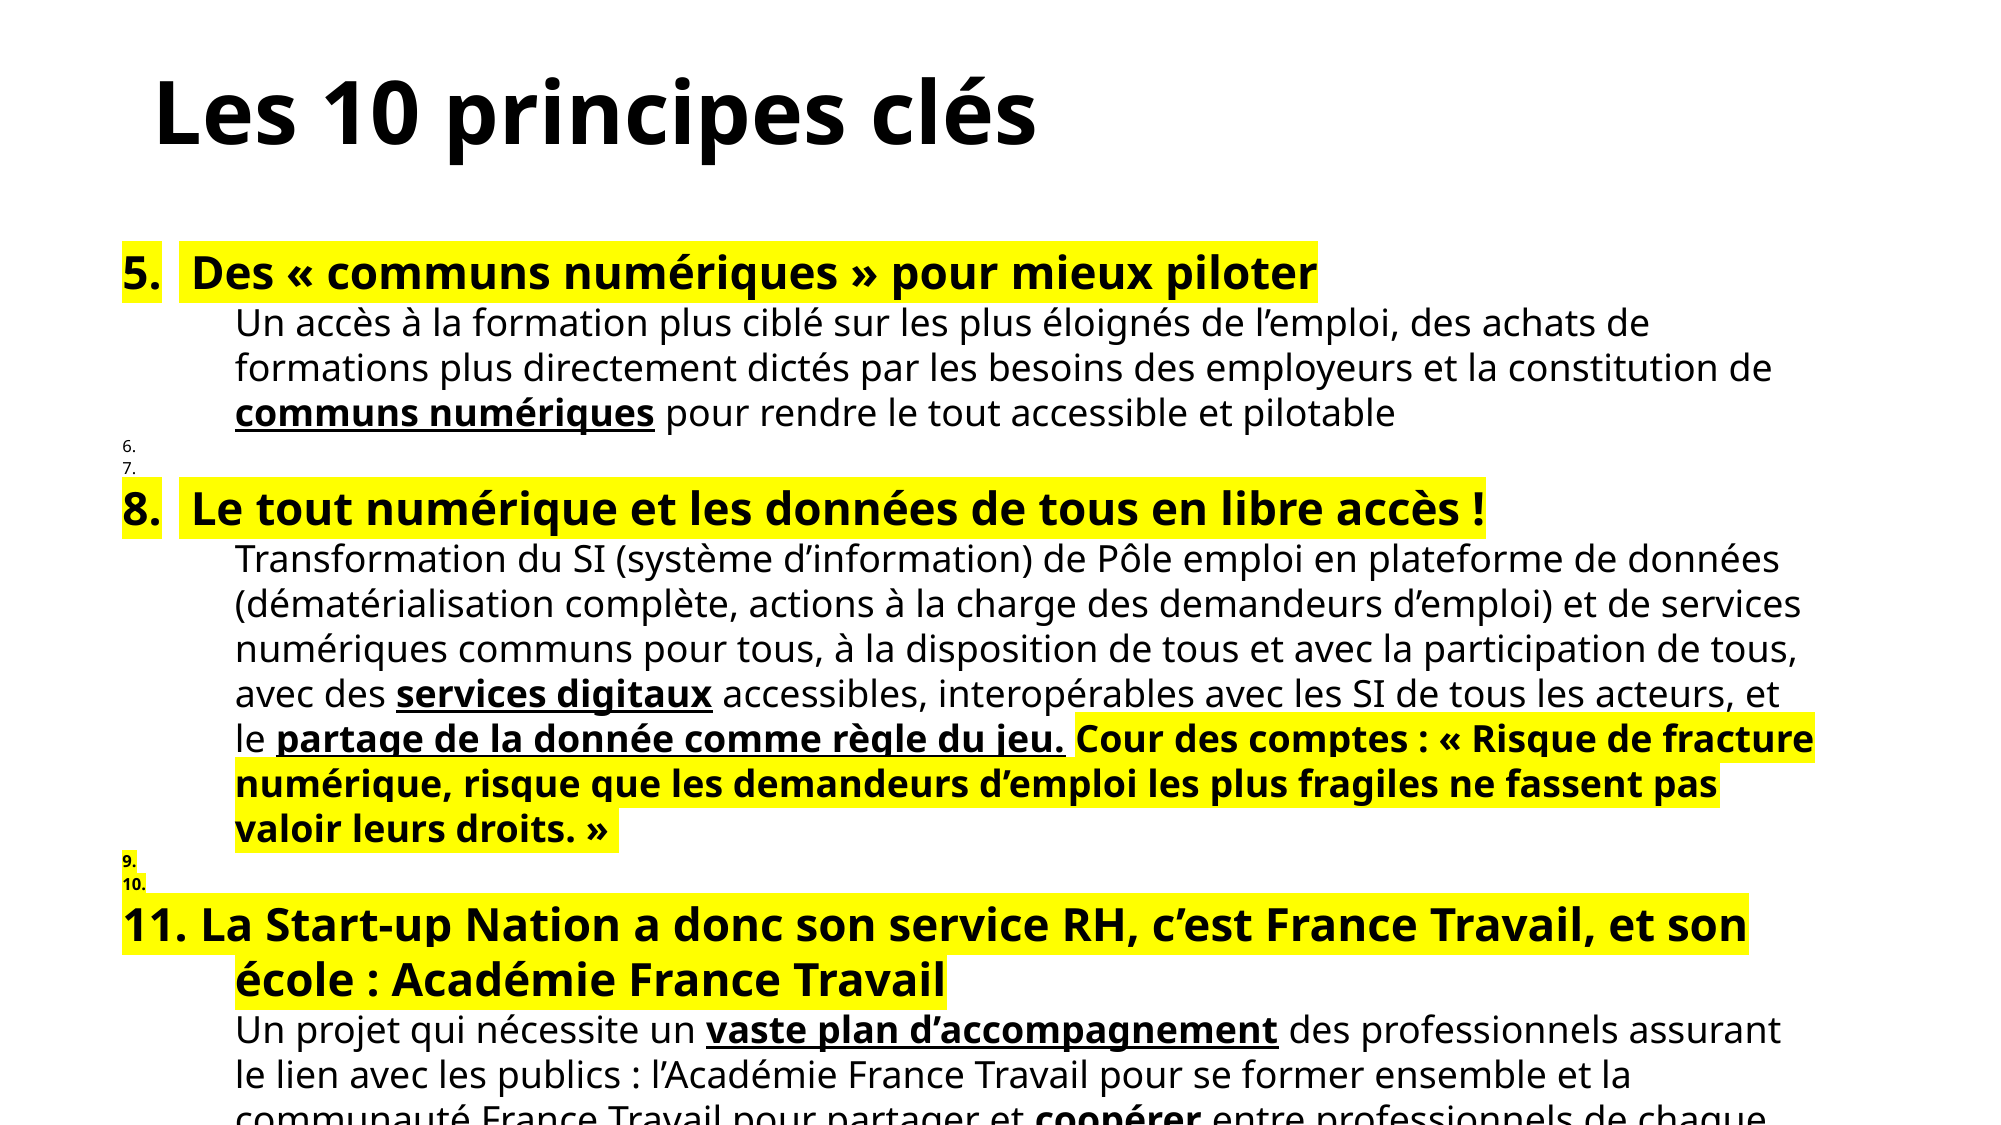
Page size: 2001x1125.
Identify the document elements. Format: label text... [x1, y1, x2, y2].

text_box Des « communs numériques » pour mieux piloter Un accès à la formation plus ciblé sur les plus éloignés de l’emploi, des achats de formations plus directement dictés par les besoins des employeurs et la constitution de communs numériques pour rendre le tout accessible et pilotable Le tout numérique et les données de tous en libre accès ! Transformation du SI (système d’information) de Pôle emploi en plateforme de données (dématérialisation complète, actions à la charge des demandeurs d’emploi) et de services numériques communs pour tous, à la disposition de tous et avec la participation de tous, avec des services digitaux accessibles, interopérables avec les SI de tous les acteurs, et le partage de la donnée comme règle du jeu. Cour des comptes : « Risque de fracture numérique, risque que les demandeurs d’emploi les plus fragiles ne fassent pas valoir leurs droits. » La Start-up Nation a donc son service RH, c’est France Travail, et son école : Académie France Travail Un projet qui nécessite un vaste plan d’accompagnement des professionnels assurant le lien avec les publics : l’Académie France Travail pour se former ensemble et la communauté France Travail pour partager et coopérer entre professionnels de chaque territoire [107, 236, 1833, 1120]
title Les 10 principes clés [137, 59, 1803, 236]
